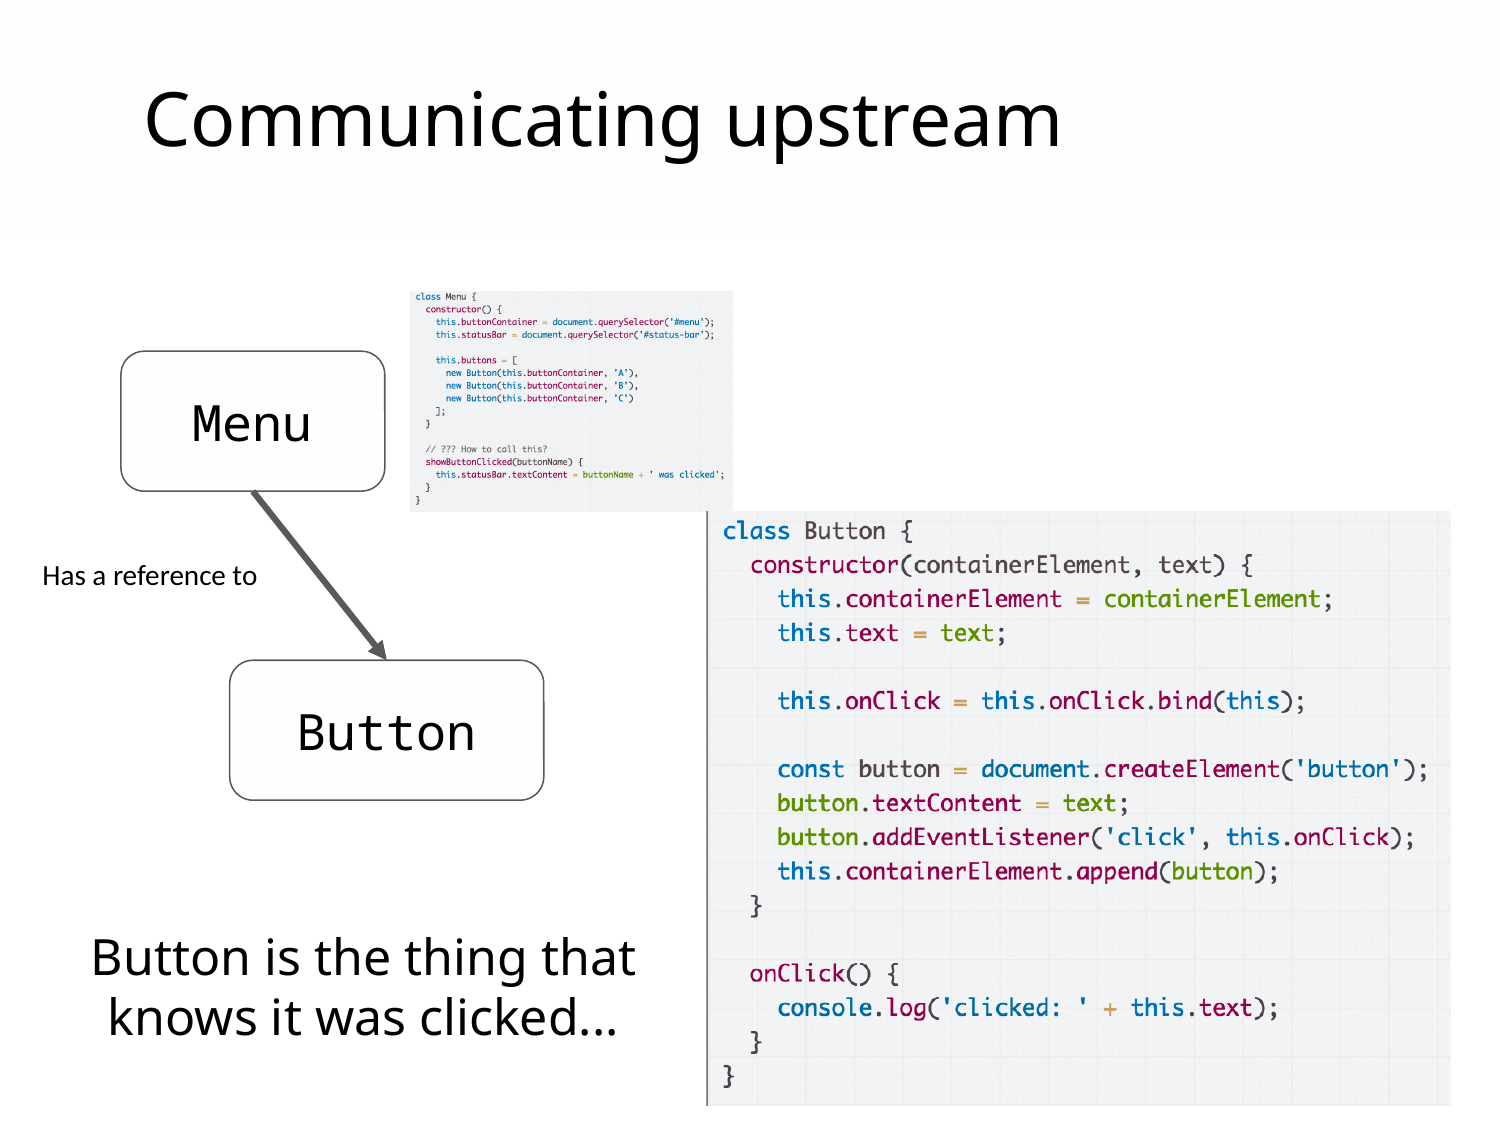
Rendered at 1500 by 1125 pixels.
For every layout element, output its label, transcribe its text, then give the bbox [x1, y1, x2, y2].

text_box Has a reference to [27, 541, 341, 611]
title Communicating upstream [128, 56, 1372, 183]
picture [410, 291, 1451, 1106]
text_box Button is the thing that knows it was clicked... [58, 909, 670, 1079]
text_box Button [229, 660, 544, 801]
text_box Menu [120, 351, 385, 492]
